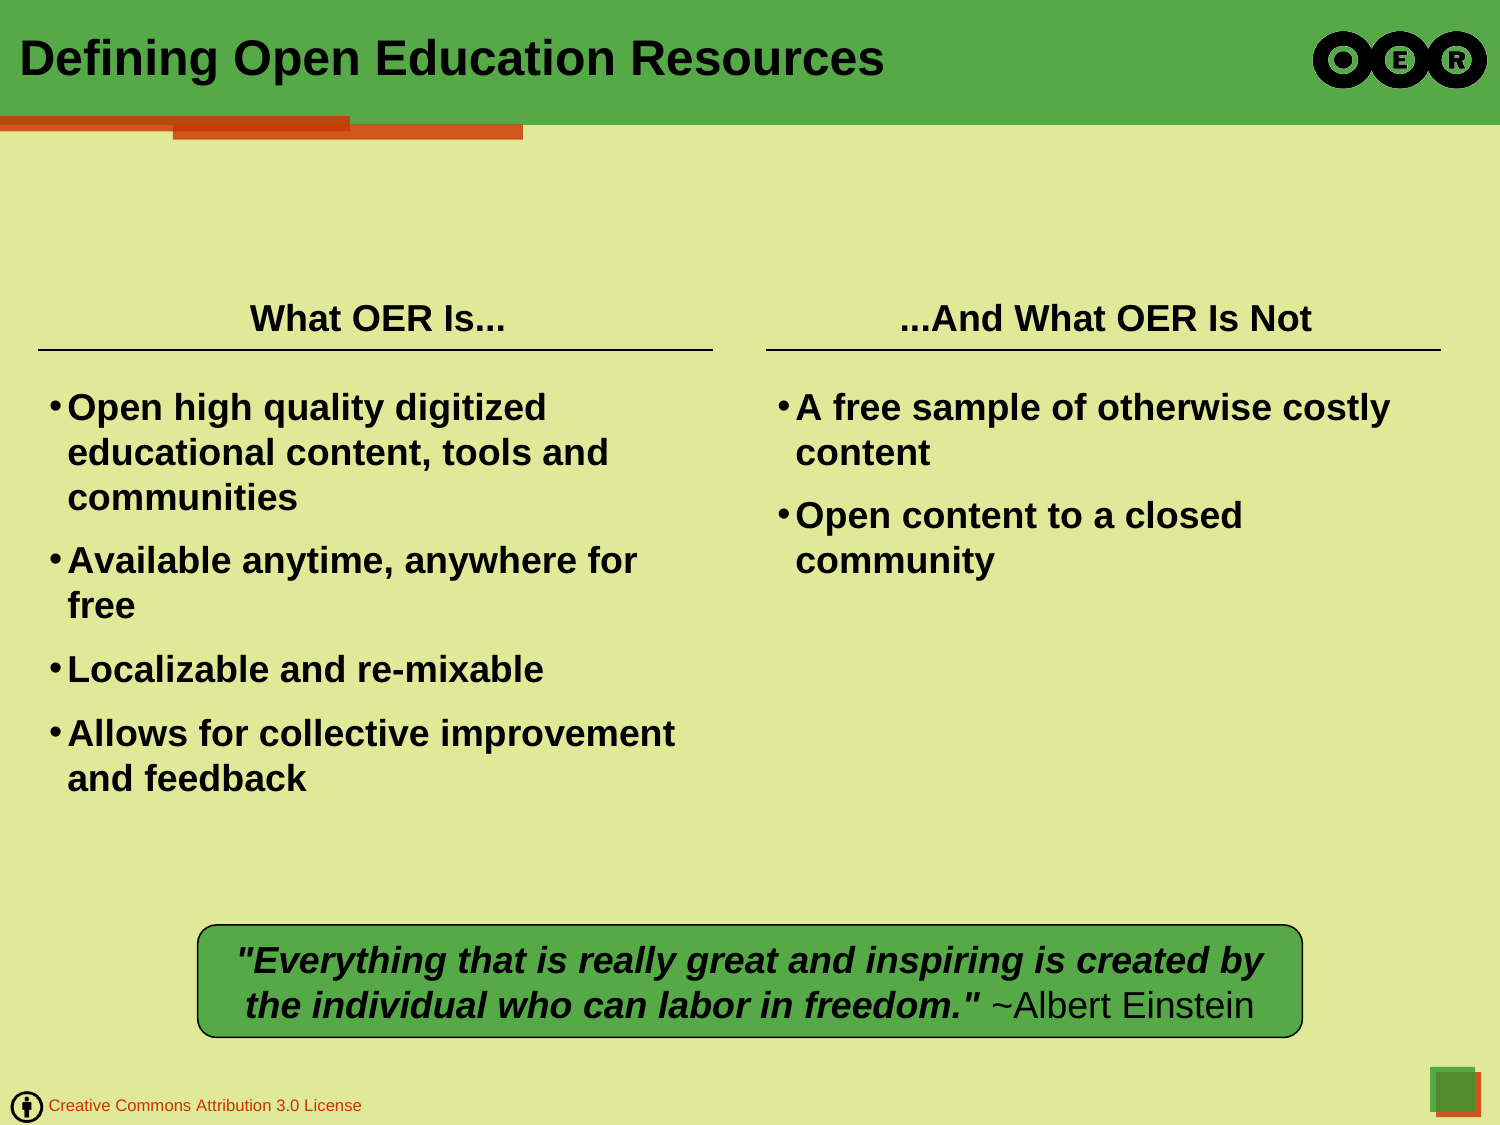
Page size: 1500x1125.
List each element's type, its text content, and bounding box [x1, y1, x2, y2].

text_box ...And What OER Is Not [762, 286, 1450, 348]
text_box What OER Is... [34, 286, 722, 348]
text_box A free sample of otherwise costly content Open content to a closed community [762, 375, 1450, 590]
picture [7, 1088, 46, 1125]
picture [1306, 31, 1494, 94]
text_box "Everything that is really great and inspiring is created by the individual who can labor in freedom." ~Albert Einstein [197, 924, 1303, 1038]
text_box Open high quality digitized educational content, tools and communities Available anytime, anywhere for free Localizable and re-mixable Allows for collective improvement and feedback [34, 375, 722, 807]
text_box Defining Open Education Resources [4, 24, 1293, 95]
